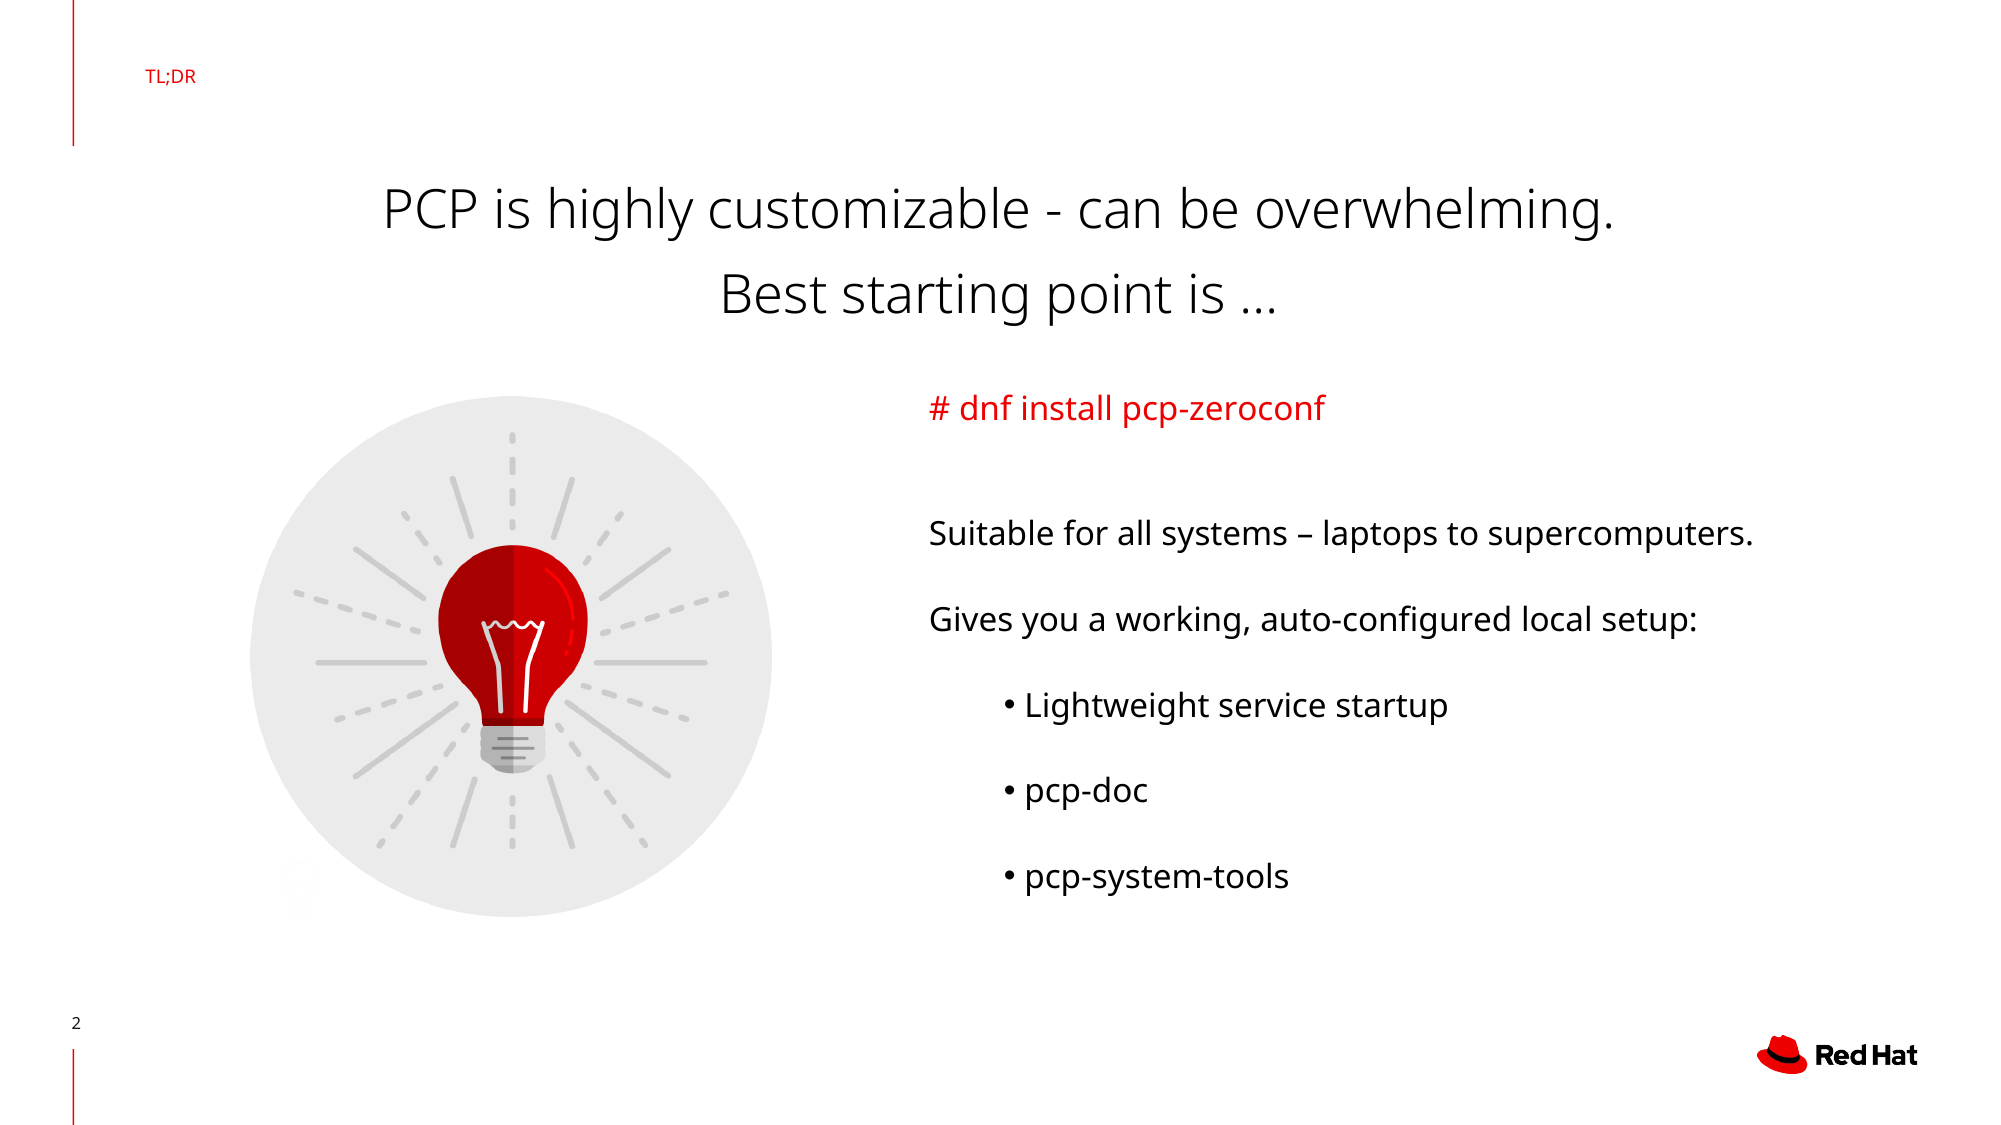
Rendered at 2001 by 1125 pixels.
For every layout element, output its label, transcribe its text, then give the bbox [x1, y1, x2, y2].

subtitle TL;DR [73, 9, 918, 143]
text_box # dnf install pcp-zeroconf Suitable for all systems – laptops to supercomputers. Gives you a working, auto-configured local setup: Lightweight service startup pcp-doc pcp-system-tools [928, 381, 1829, 901]
picture [250, 396, 772, 921]
picture [1757, 1035, 1918, 1074]
title PCP is highly customizable - can be overwhelming. Best starting point is ... [287, 155, 1713, 315]
